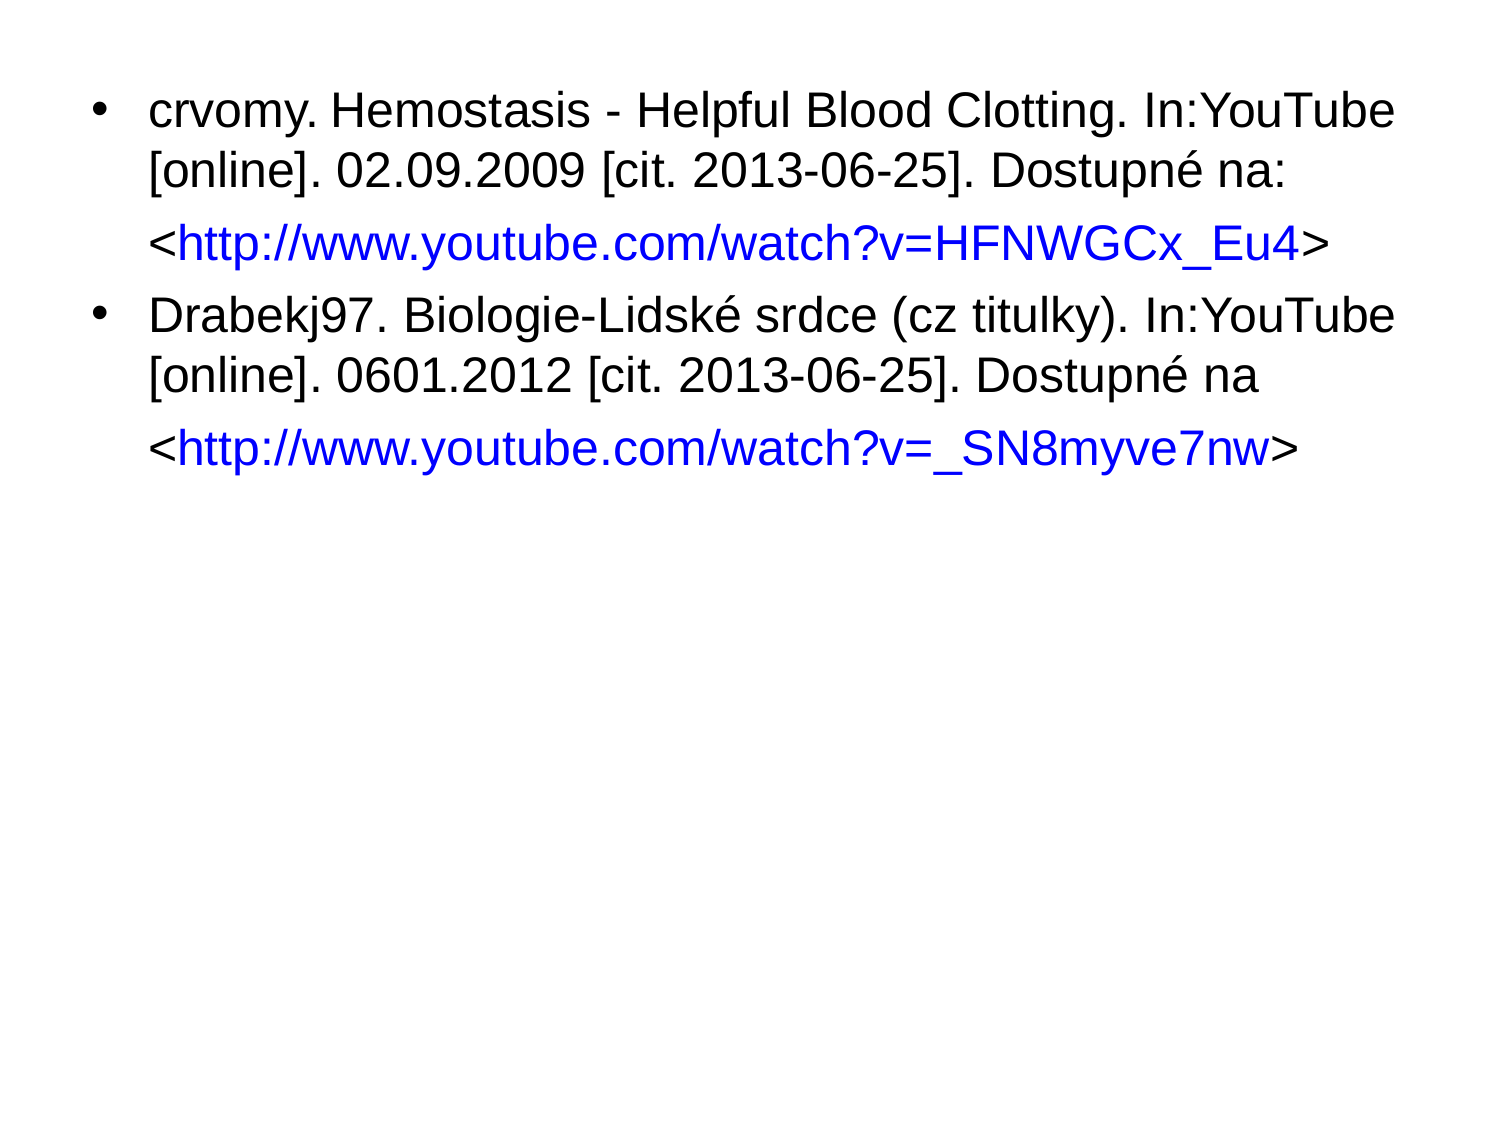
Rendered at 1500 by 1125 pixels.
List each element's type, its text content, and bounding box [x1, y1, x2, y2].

list crvomy. Hemostasis - Helpful Blood Clotting. In:YouTube [online]. 02.09.2009 [cit. 2013-06-25]. Dostupné na: <http://www.youtube.com/watch?v=HFNWGCx_Eu4> Drabekj97. Biologie-Lidské srdce (cz titulky). In:YouTube [online]. 0601.2012 [cit. 2013-06-25]. Dostupné na <http://www.youtube.com/watch?v=_SN8myve7nw> [76, 70, 1427, 1010]
